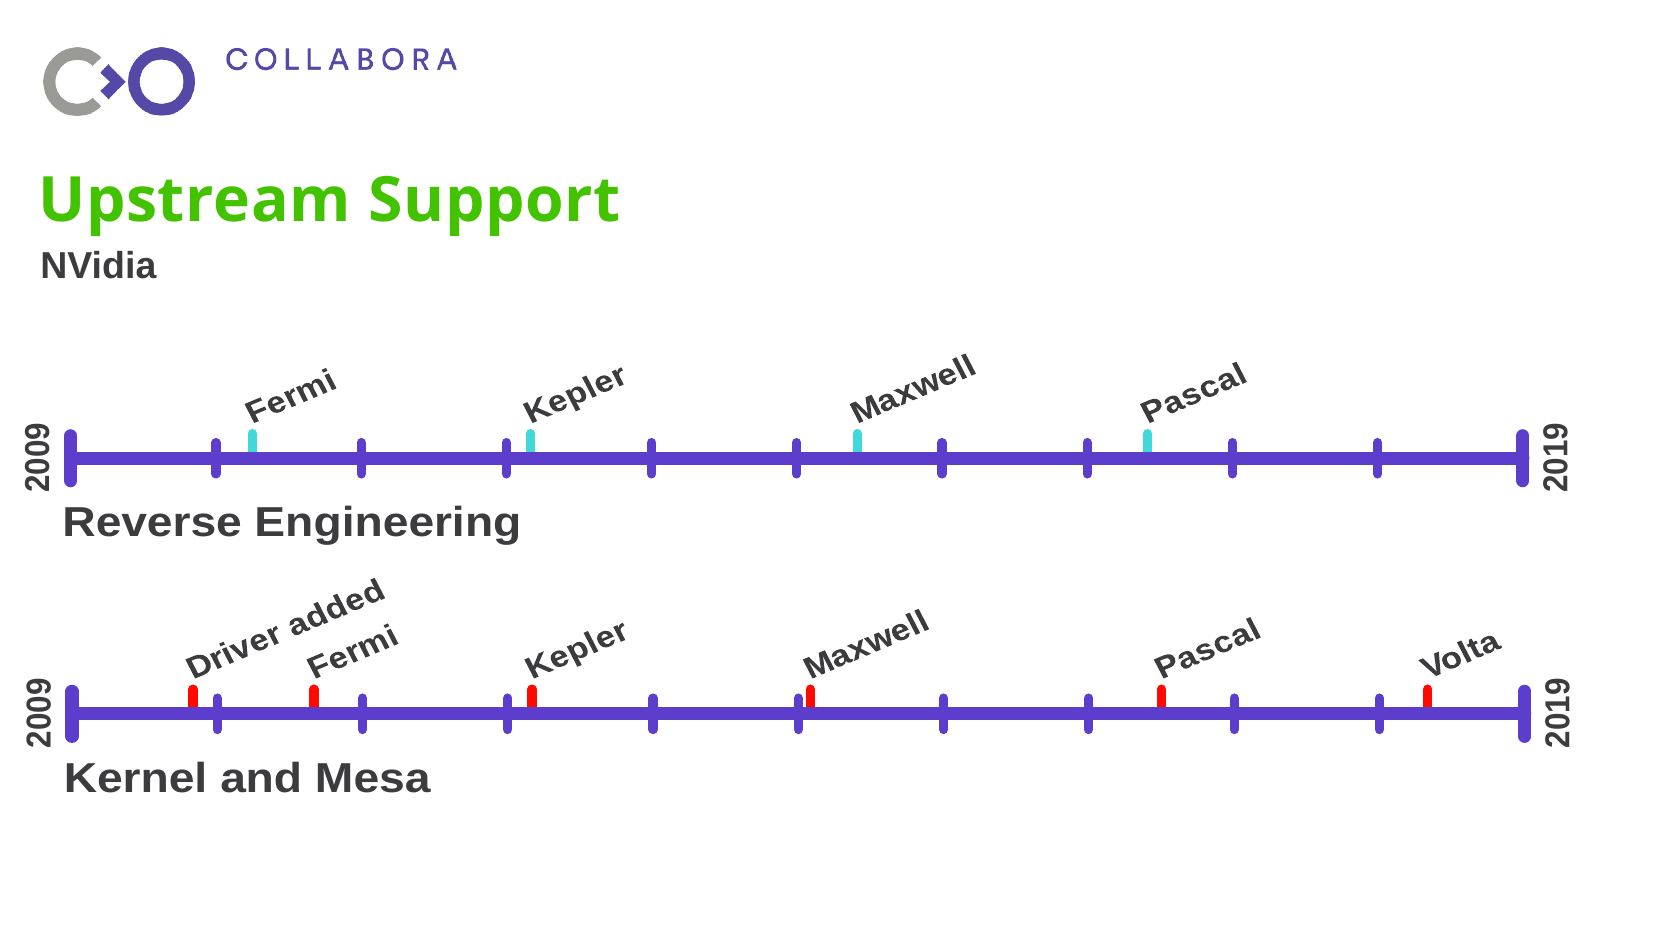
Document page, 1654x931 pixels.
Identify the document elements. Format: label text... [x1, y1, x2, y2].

picture [43, 47, 457, 116]
picture [3, 233, 1654, 827]
title Upstream Support [38, 159, 1614, 216]
